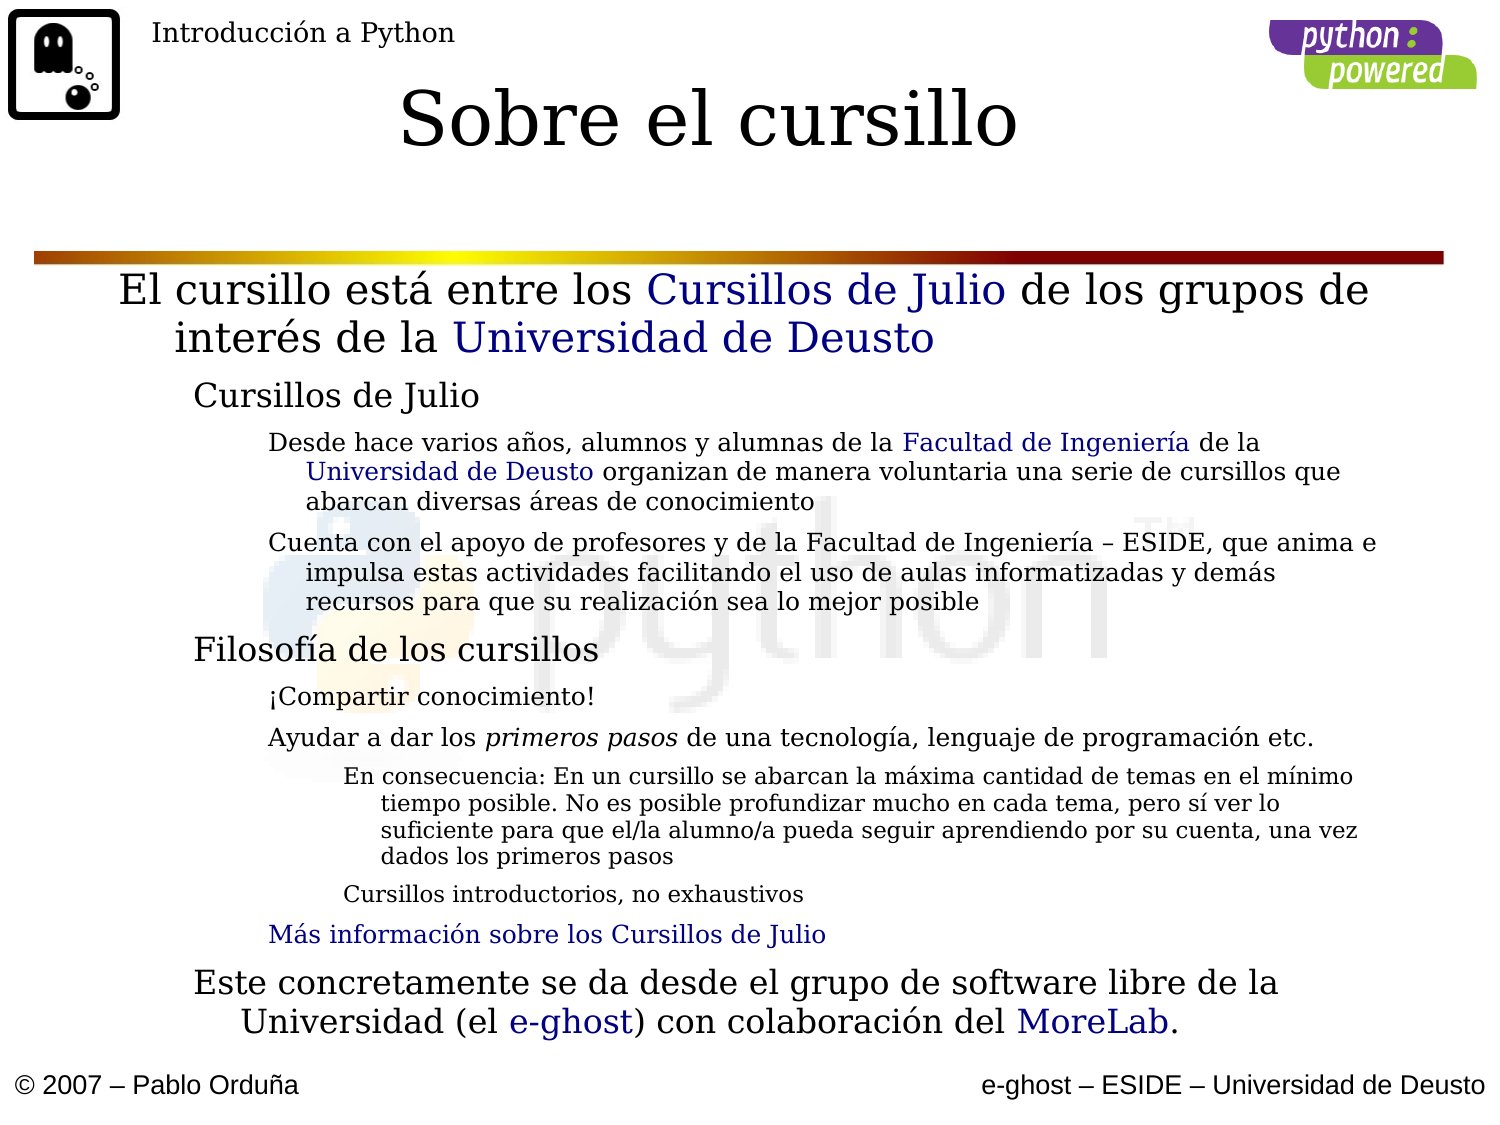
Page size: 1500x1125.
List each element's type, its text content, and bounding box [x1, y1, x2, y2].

picture [5, 7, 125, 124]
title Sobre el cursillo [118, 59, 1300, 181]
picture [34, 251, 1447, 266]
picture [1269, 20, 1477, 89]
list El cursillo está entre los Cursillos de Julio de los grupos de interés de la Universidad de Deusto Cursillos de Julio Desde hace varios años, alumnos y alumnas de la Facultad de Ingeniería de la Universidad de Deusto organizan de manera voluntaria una serie de cursillos que abarcan diversas áreas de conocimiento Cuenta con el apoyo de profesores y de la Facultad de Ingeniería – ESIDE, que anima e impulsa estas actividades facilitando el uso de aulas informatizadas y demás recursos para que su realización sea lo mejor posible Filosofía de los cursillos ¡Compartir conocimiento! Ayudar a dar los primeros pasos de una tecnología, lenguaje de programación etc. En consecuencia: En un cursillo se abarcan la máxima cantidad de temas en el mínimo tiempo posible. No es posible profundizar mucho en cada tema, pero sí ver lo suficiente para que el/la alumno/a pueda seguir aprendiendo por su cuenta, una vez dados los primeros pasos Cursillos introductorios, no exhaustivos Más información sobre los Cursillos de Julio Este concretamente se da desde el grupo de software libre de la Universidad (el e-ghost) con colaboración del MoreLab. [118, 265, 1394, 1041]
